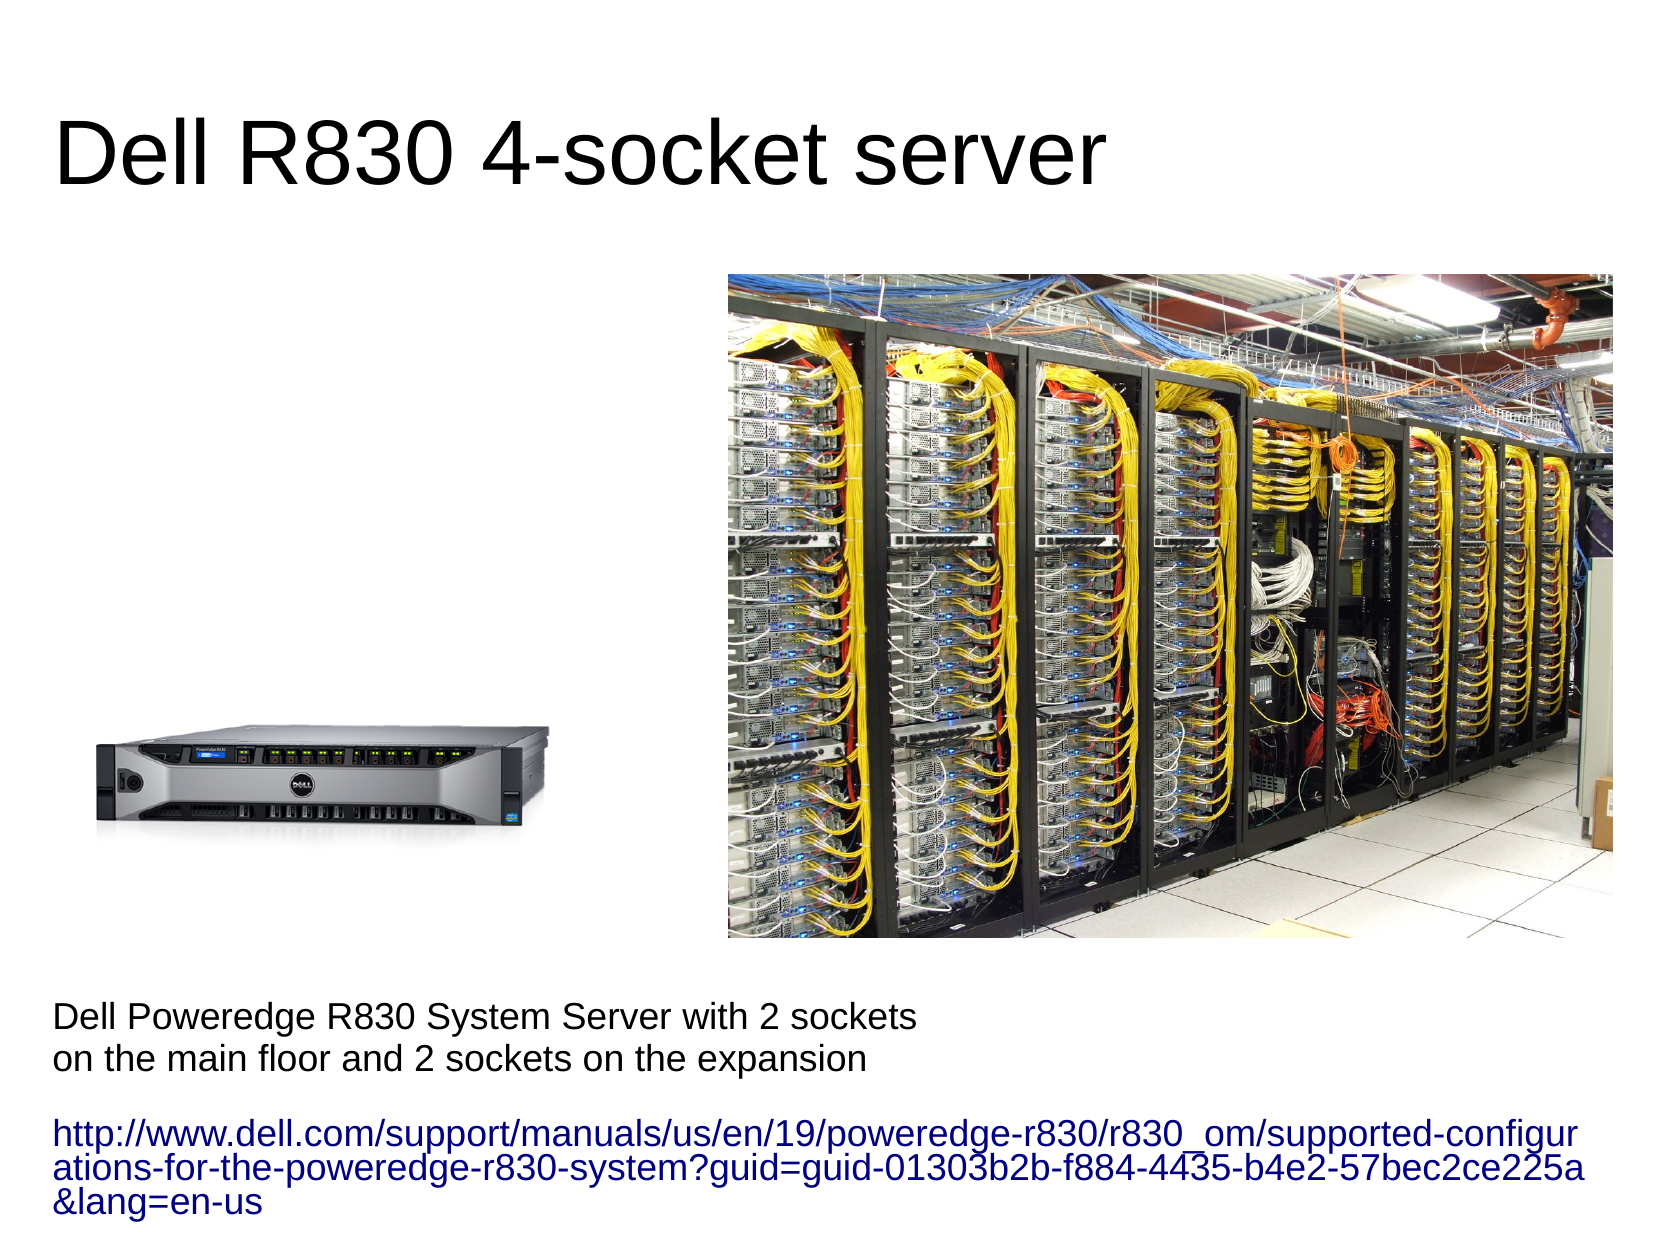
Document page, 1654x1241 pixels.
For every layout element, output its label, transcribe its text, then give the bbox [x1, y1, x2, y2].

title Dell R830 4-socket server [37, 49, 1126, 257]
text_box Dell Poweredge R830 System Server with 2 sockets on the main floor and 2 sockets on the expansion [37, 988, 938, 1088]
picture [728, 274, 1613, 938]
picture [80, 653, 563, 901]
text_box http://www.dell.com/support/manuals/us/en/19/poweredge-r830/r830_om/supported-configurations-for-the-poweredge-r830-system?guid=guid-01303b2b-f884-4435-b4e2-57bec2ce225a&lang=en-us [37, 1104, 1613, 1205]
